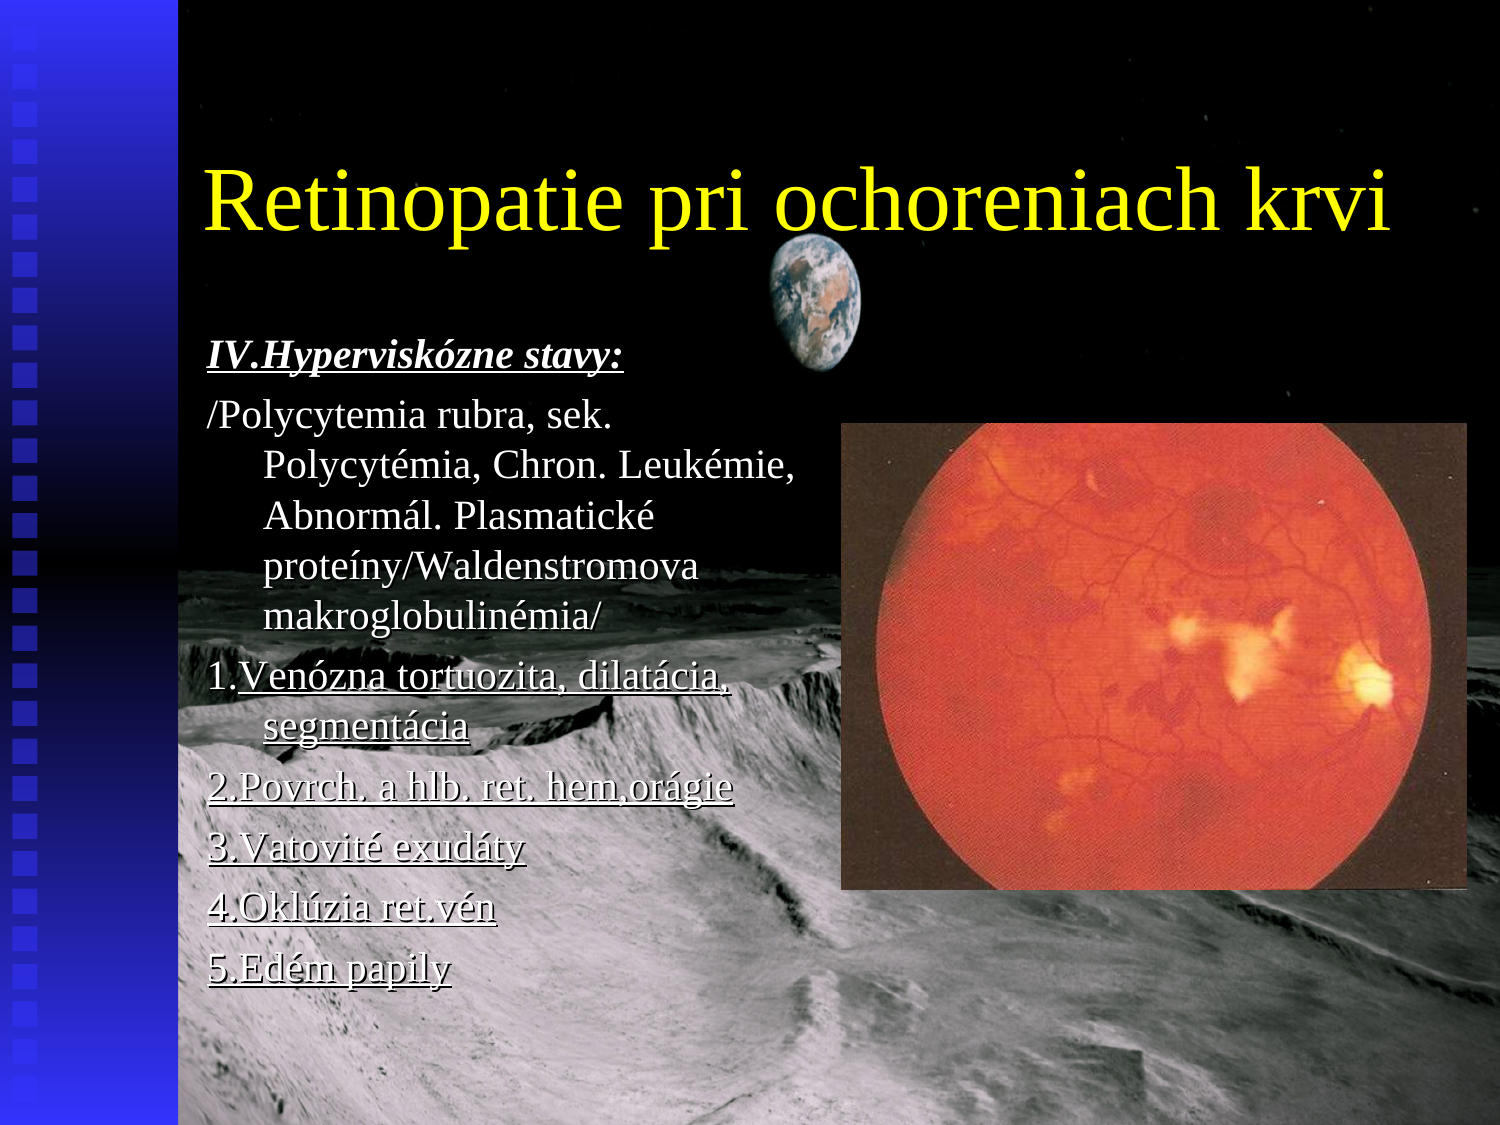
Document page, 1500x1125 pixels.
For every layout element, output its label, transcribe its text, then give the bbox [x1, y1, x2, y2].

picture [0, 0, 1500, 1125]
list IV.Hyperviskózne stavy: /Polycytemia rubra, sek. Polycytémia, Chron. Leukémie, Abnormál. Plasmatické proteíny/Waldenstromova makroglobulinémia/ 1.Venózna tortuozita, dilatácia, segmentácia 2.Povrch. a hlb. ret. hem,orágie 3.Vatovité exudáty 4.Oklúzia ret.vén 5.Edém papily [191, 319, 817, 995]
title Retinopatie pri ochoreniach krvi [187, 99, 1463, 288]
